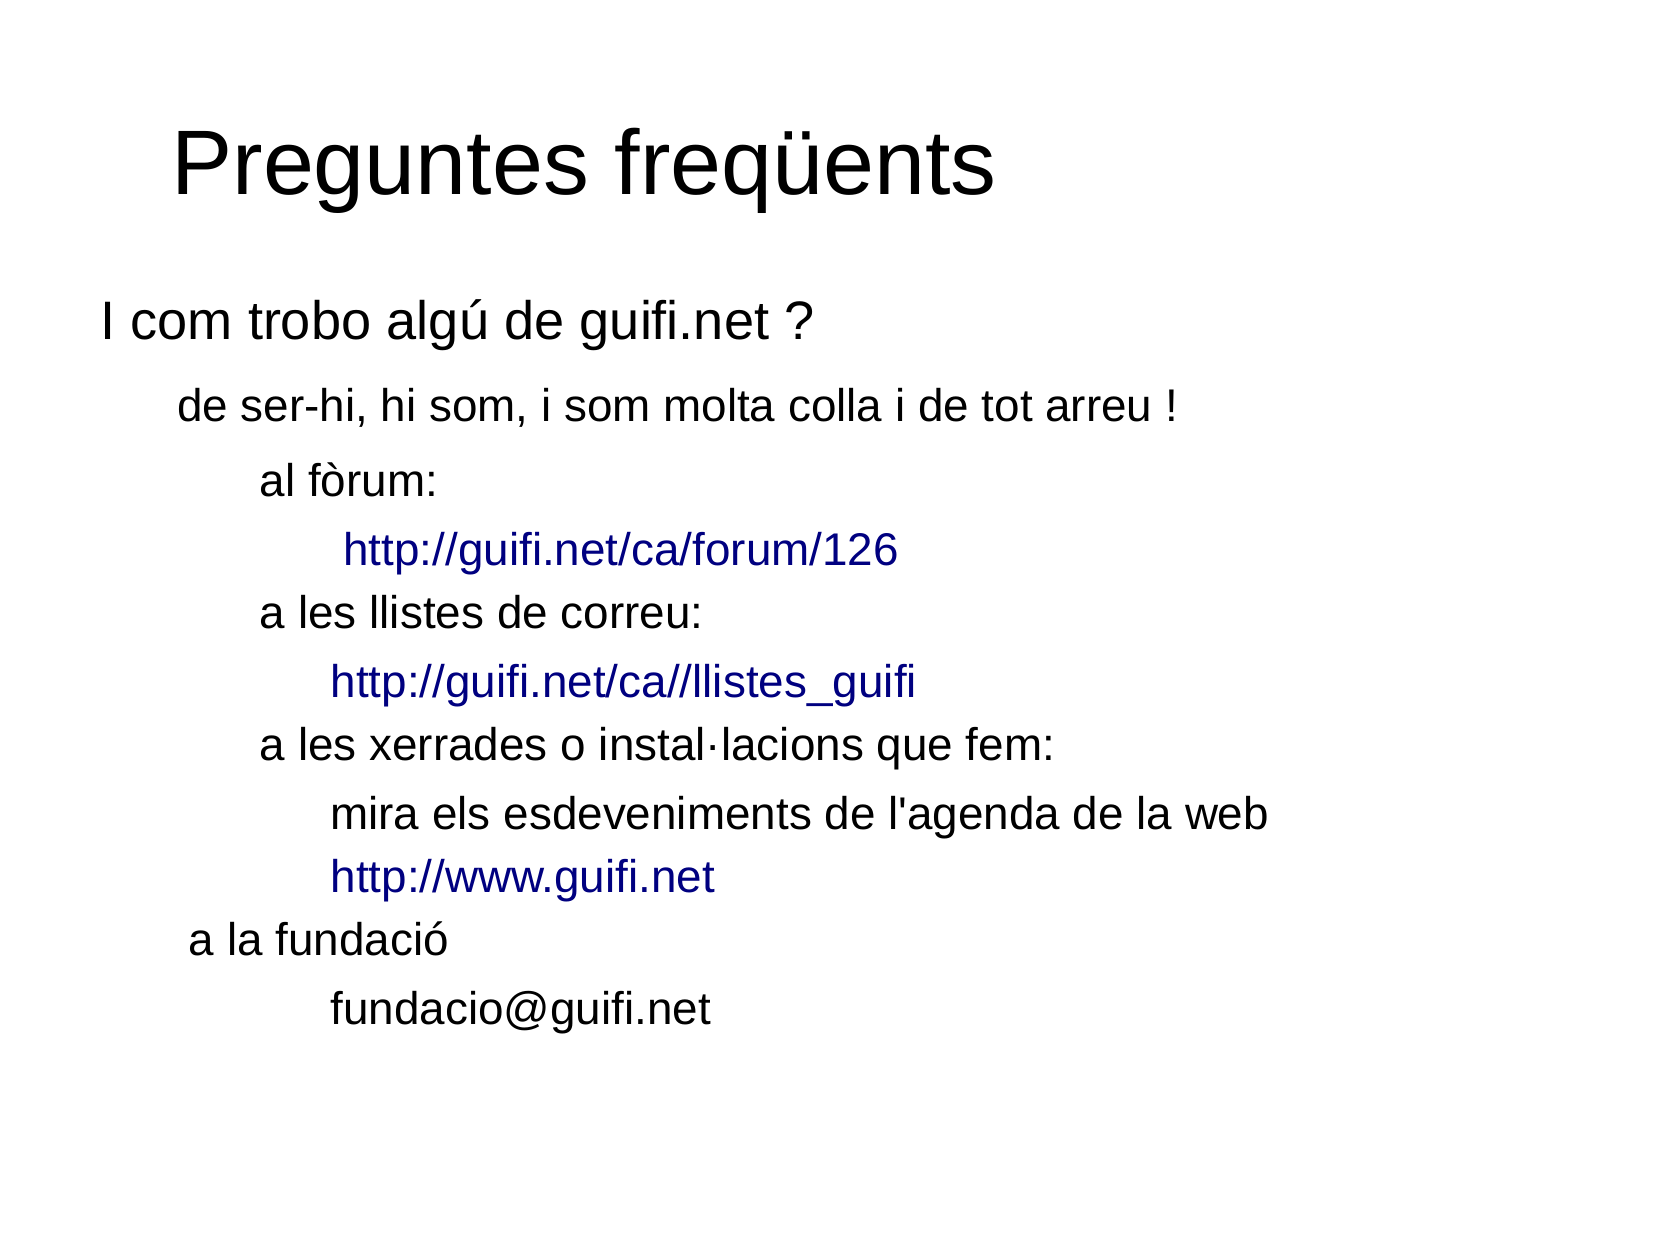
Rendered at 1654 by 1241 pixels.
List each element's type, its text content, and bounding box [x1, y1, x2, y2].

title Preguntes freqüents [76, 59, 1093, 267]
list I com trobo algú de guifi.net ? de ser-hi, hi som, i som molta colla i de tot arreu ! al fòrum: http://guifi.net/ca/forum/126 a les llistes de correu: http://guifi.net/ca//llistes_guifi a les xerrades o instal·lacions que fem: mira els esdeveniments de l'agenda de la web http://www.guifi.net a la fundació fundacio@guifi.net [82, 290, 1571, 1109]
